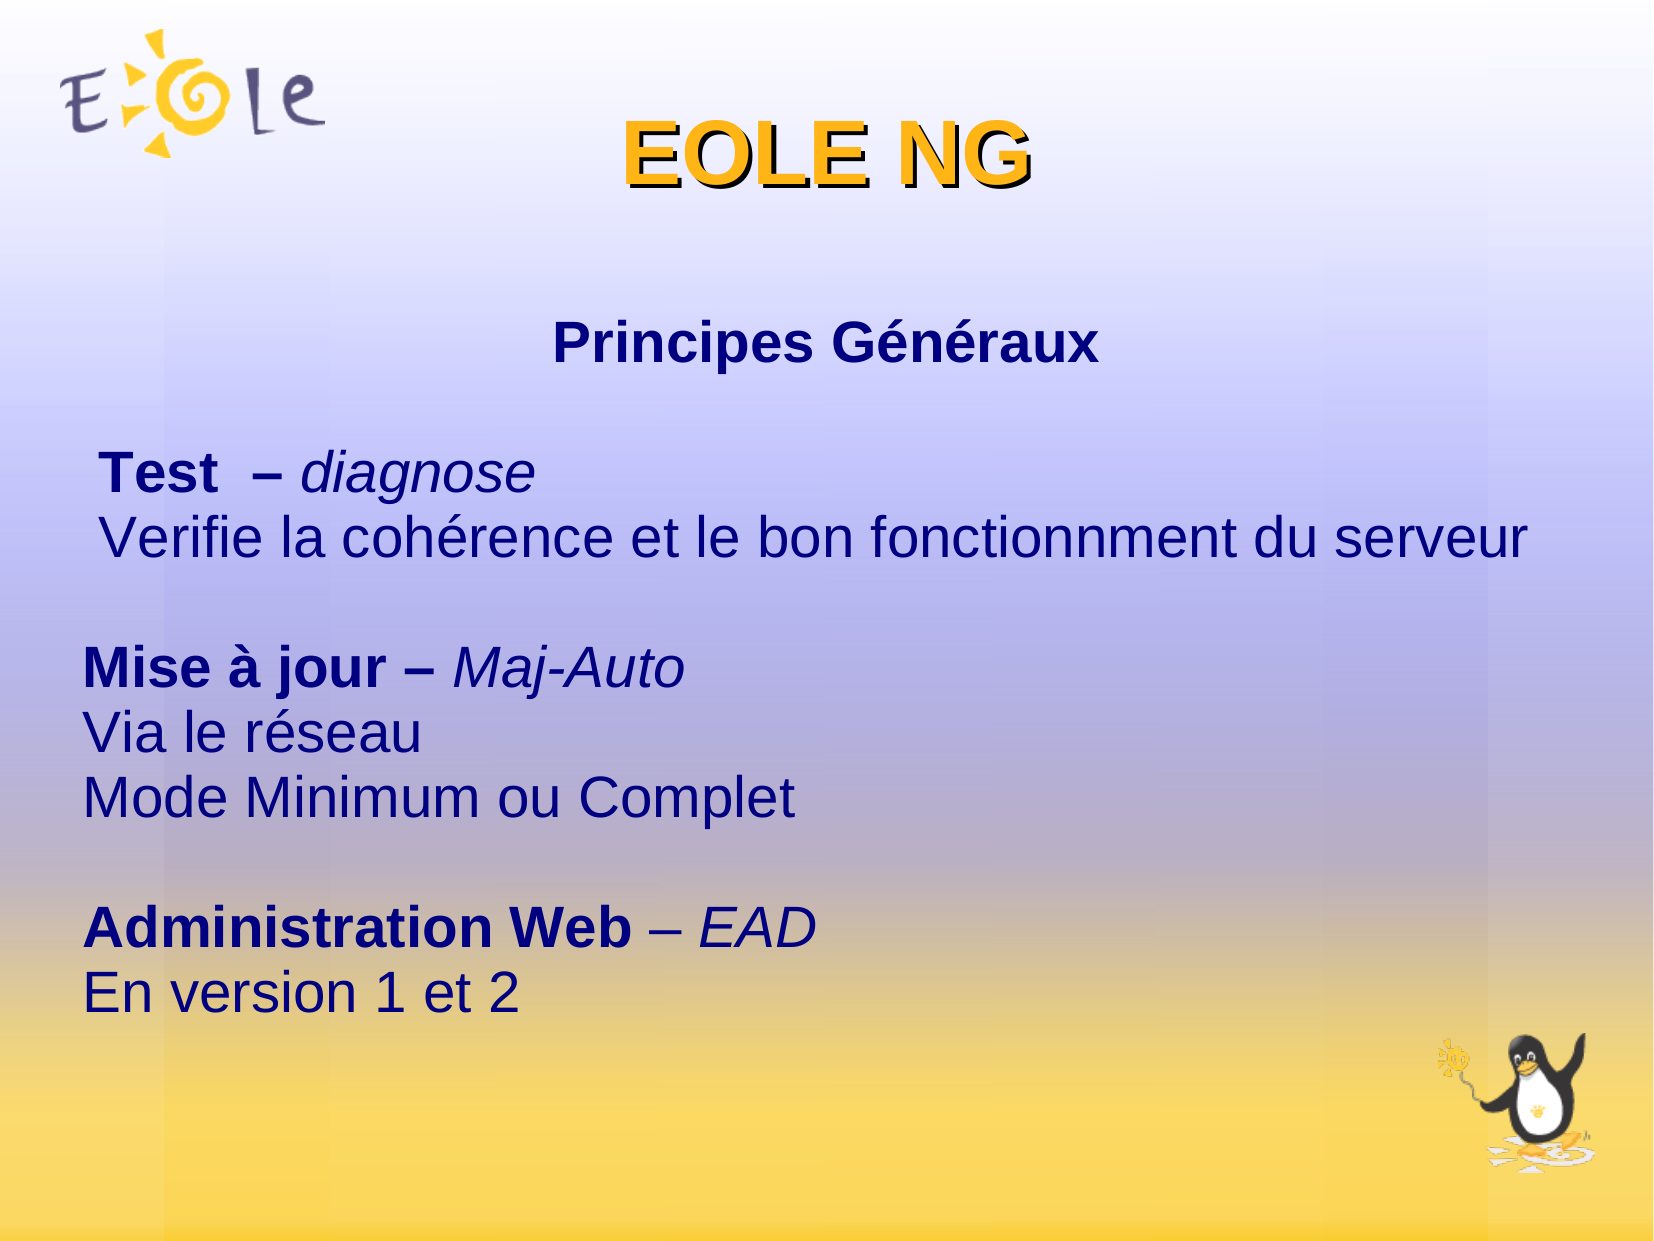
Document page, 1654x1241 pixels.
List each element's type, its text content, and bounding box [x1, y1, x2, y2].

title EOLE NG [82, 49, 1571, 257]
picture [0, 0, 1654, 1241]
subtitle Principes Généraux Test – diagnose Verifie la cohérence et le bon fonctionnment du serveur Mise à jour – Maj-Auto Via le réseau Mode Minimum ou Complet Administration Web – EAD En version 1 et 2 [82, 257, 1571, 1142]
